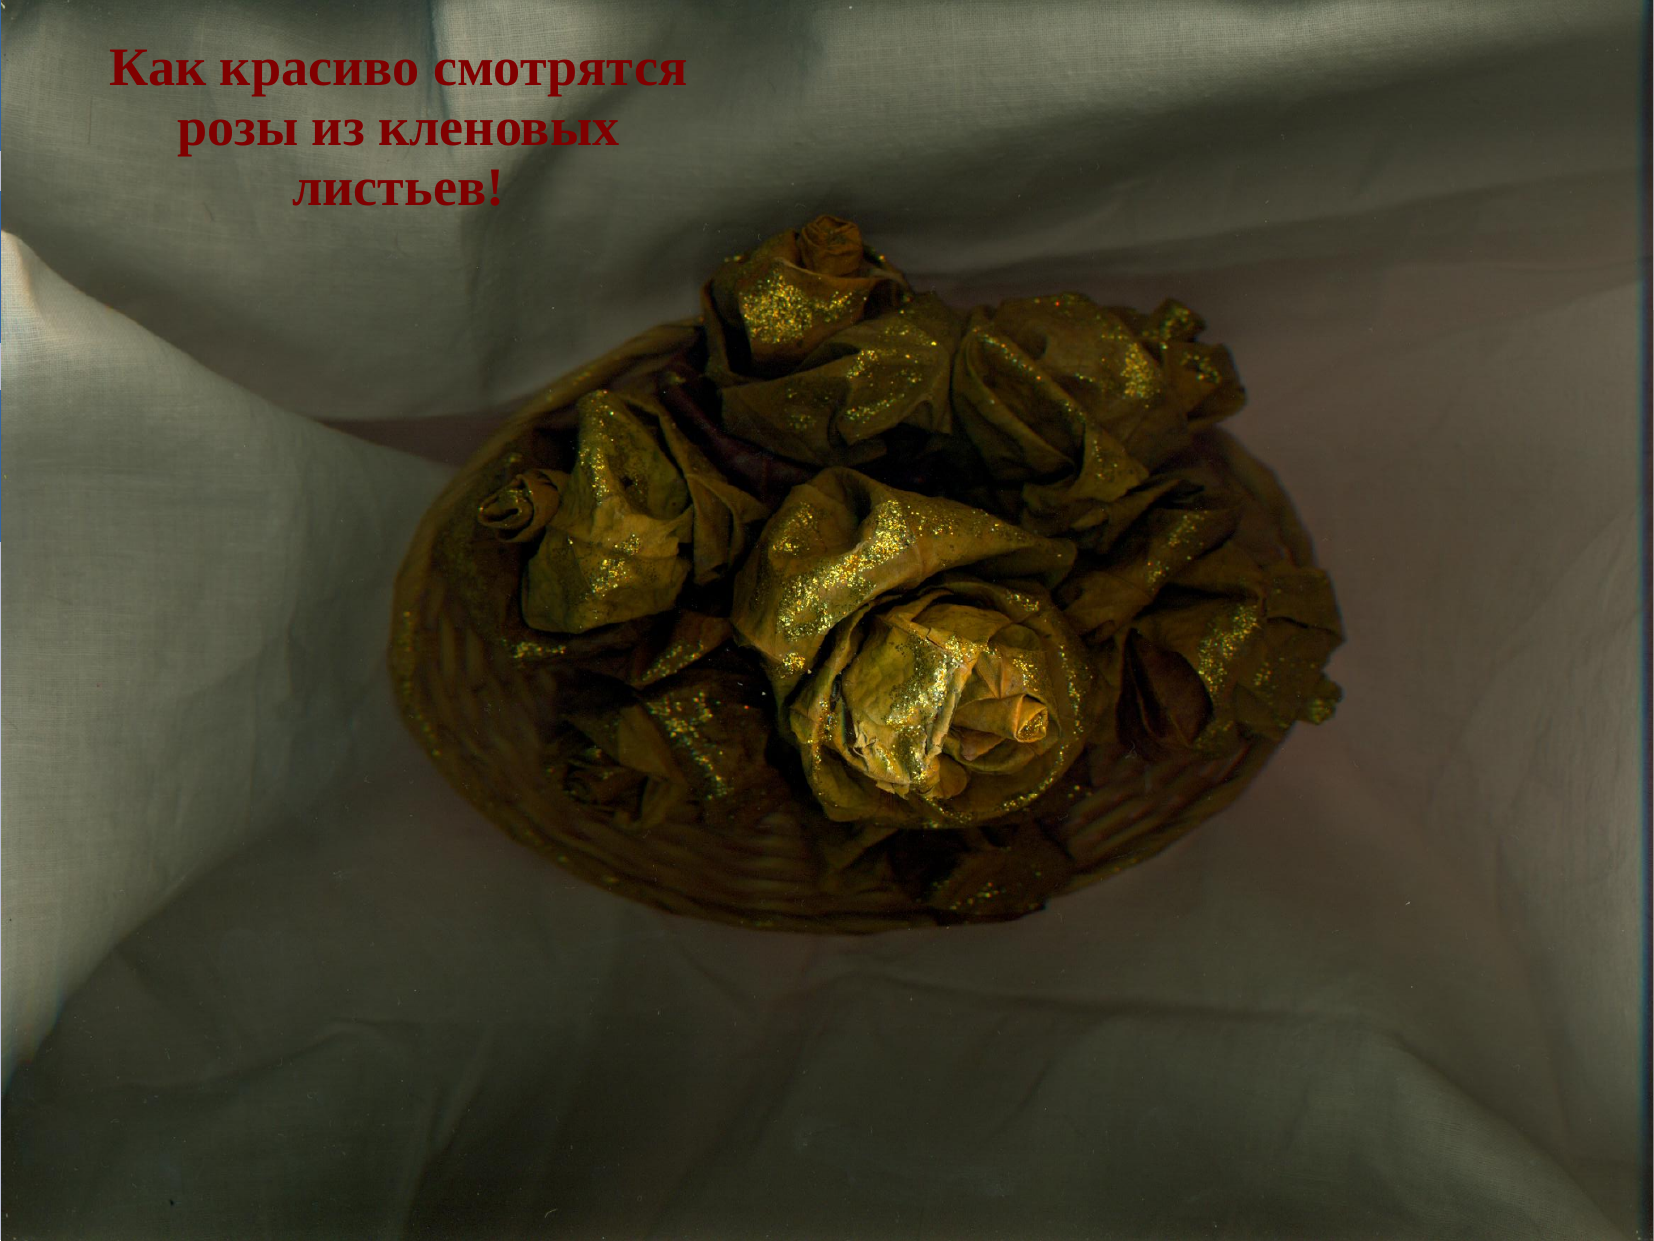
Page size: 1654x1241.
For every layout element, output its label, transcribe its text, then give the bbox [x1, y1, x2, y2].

picture [0, 0, 1654, 1241]
text_box Как красиво смотрятся розы из кленовых листьев! [88, 29, 709, 232]
